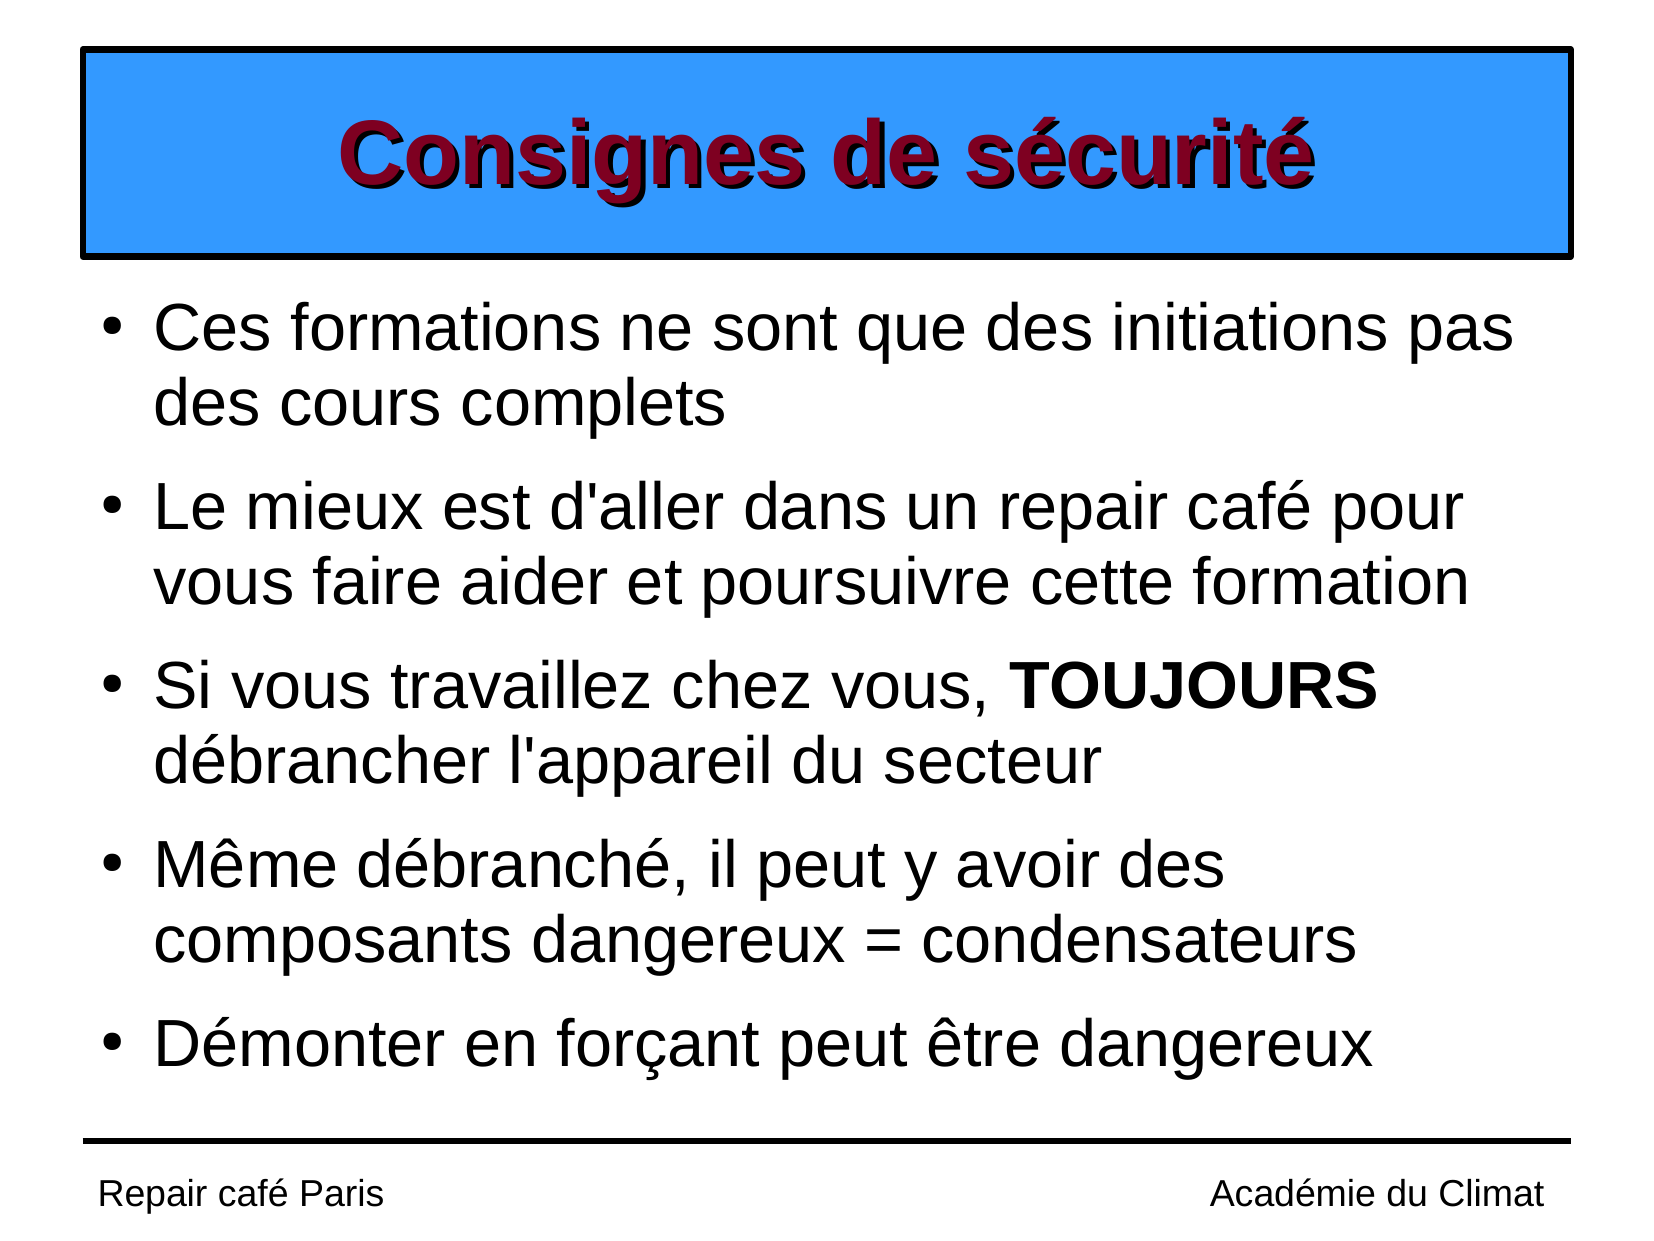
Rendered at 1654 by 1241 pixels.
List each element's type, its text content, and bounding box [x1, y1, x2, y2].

list Ces formations ne sont que des initiations pas des cours complets Le mieux est d'aller dans un repair café pour vous faire aider et poursuivre cette formation Si vous travaillez chez vous, TOUJOURS débrancher l'appareil du secteur Même débranché, il peut y avoir des composants dangereux = condensateurs Démonter en forçant peut être dangereux [82, 290, 1571, 1082]
text_box Repair café Paris Académie du Climat [82, 1164, 1571, 1222]
title Consignes de sécurité [82, 49, 1571, 257]
